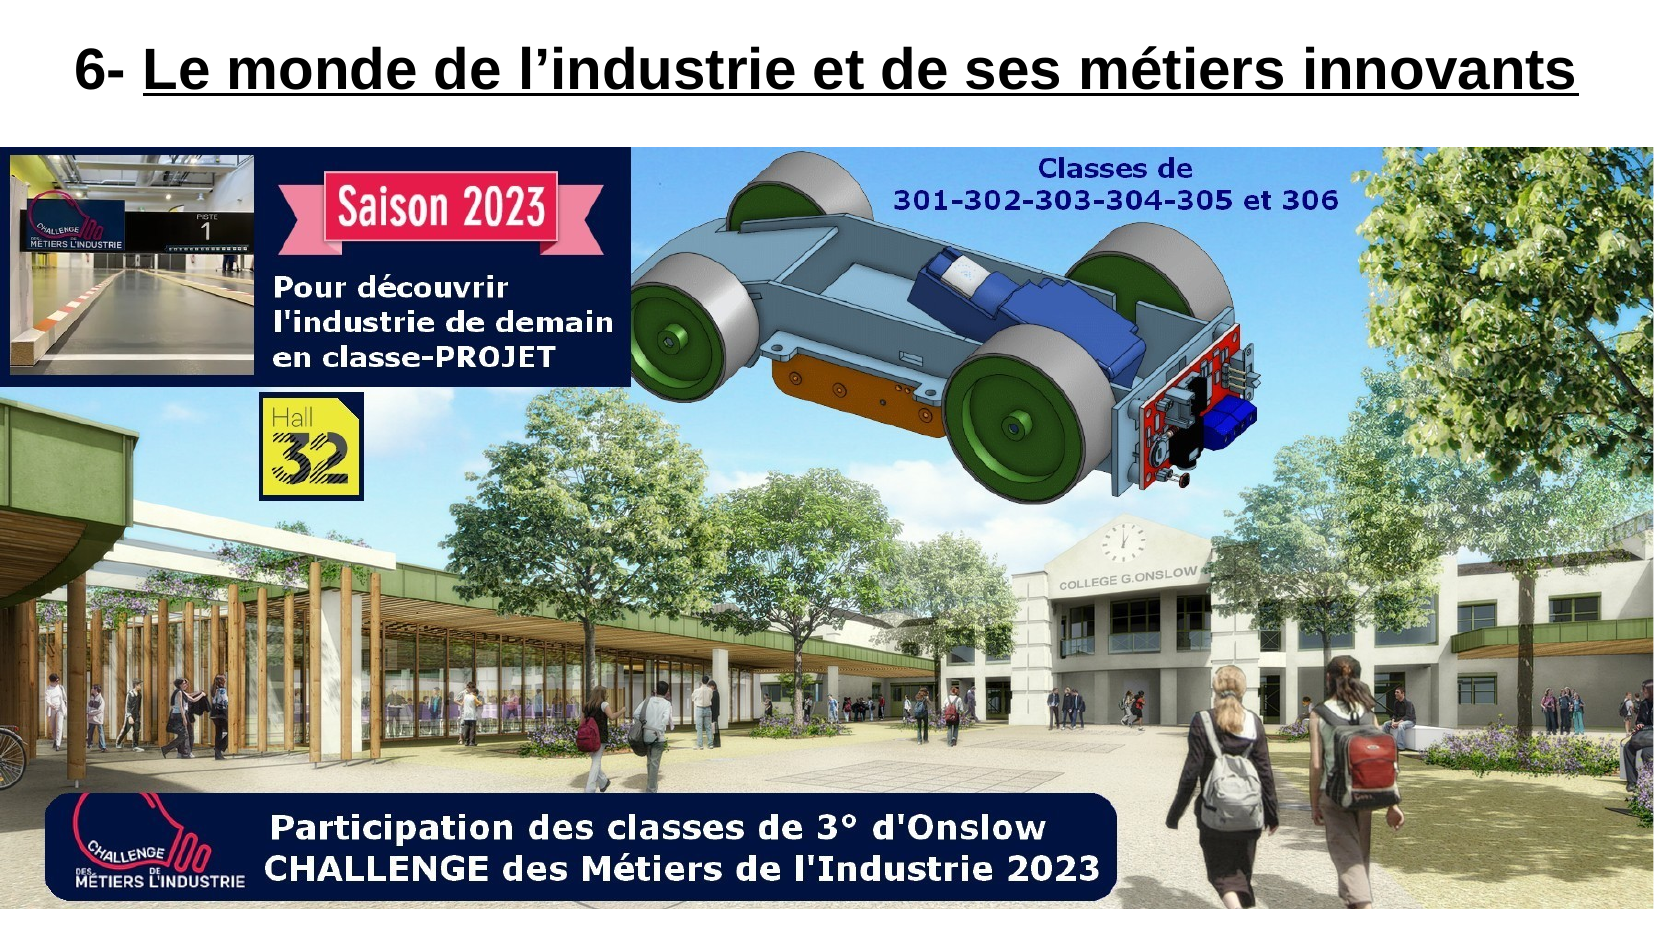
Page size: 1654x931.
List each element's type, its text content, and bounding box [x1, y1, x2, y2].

text_box 6- Le monde de l’industrie et de ses métiers innovants [29, 29, 1625, 110]
picture [0, 147, 1654, 909]
